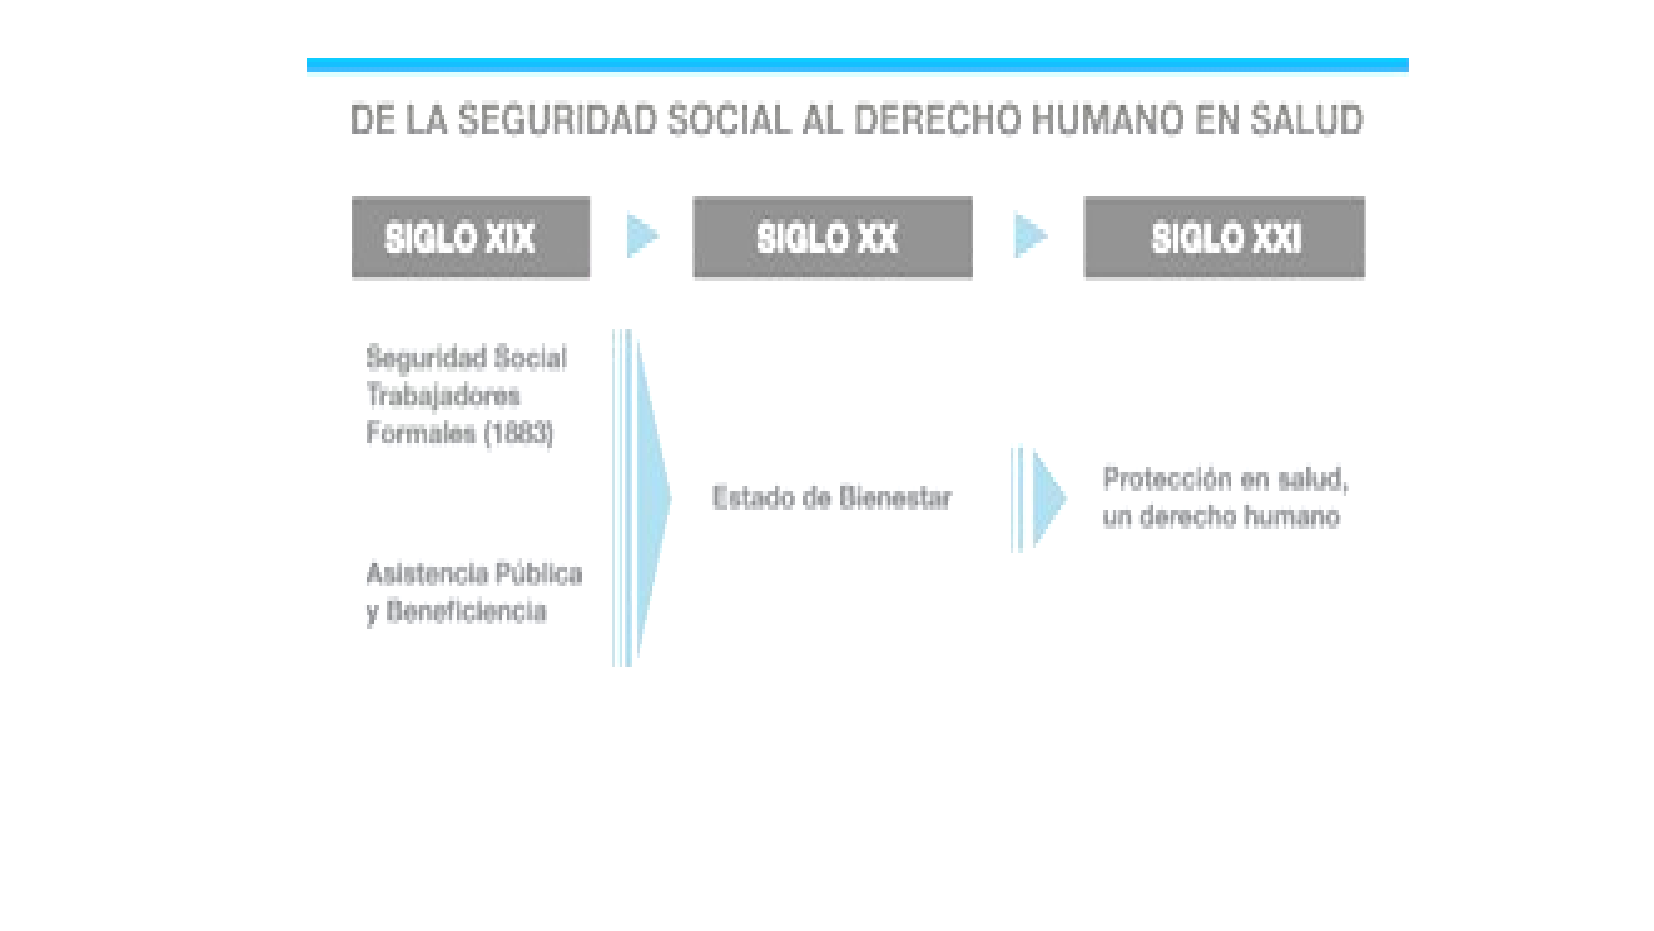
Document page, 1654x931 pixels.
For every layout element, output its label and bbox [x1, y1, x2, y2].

picture [307, 58, 1412, 725]
